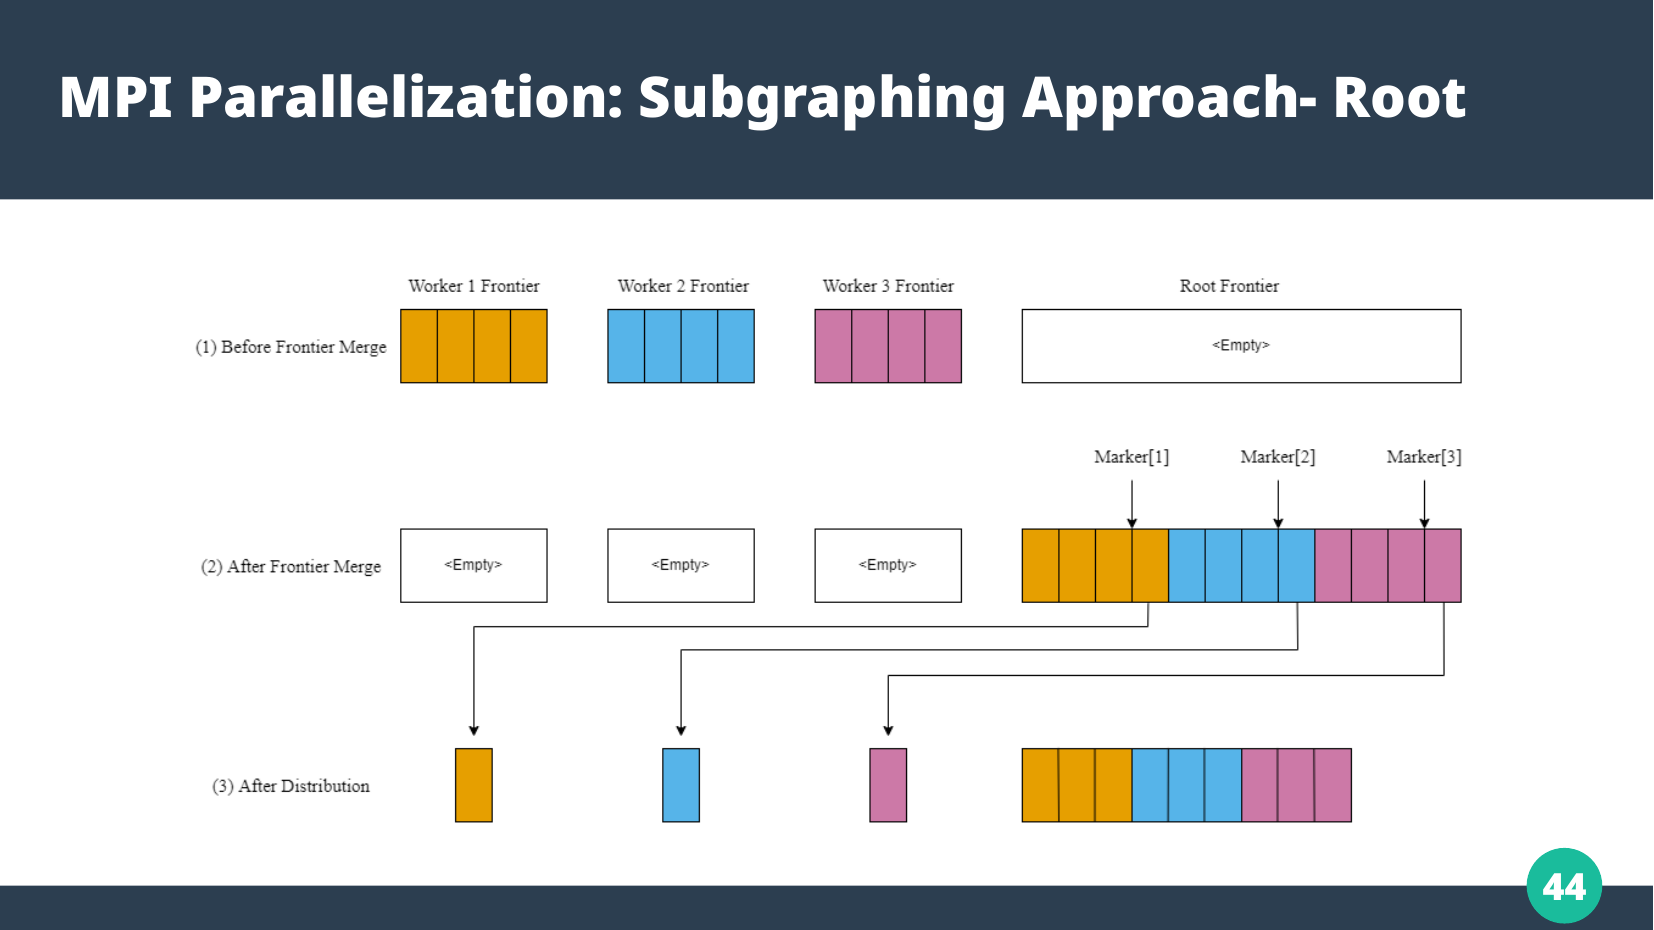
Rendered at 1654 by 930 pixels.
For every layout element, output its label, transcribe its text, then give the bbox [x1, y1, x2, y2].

title MPI Parallelization: Subgraphing Approach- Root [58, 36, 1594, 155]
picture [187, 259, 1474, 826]
